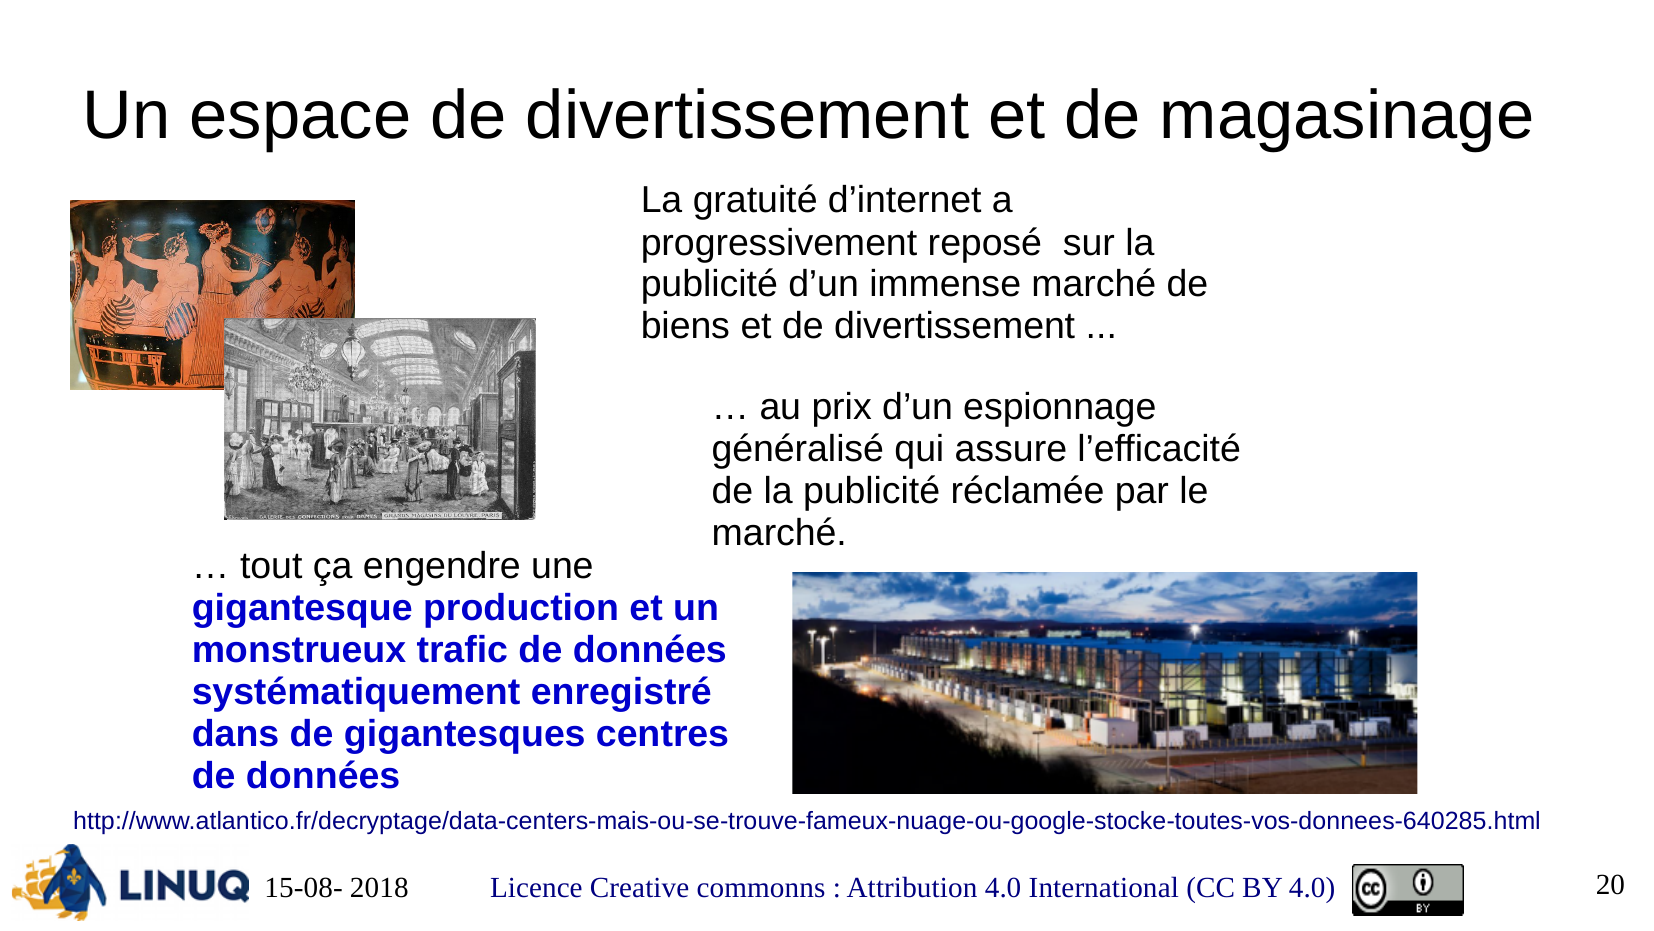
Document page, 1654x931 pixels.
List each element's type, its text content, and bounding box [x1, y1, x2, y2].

picture [70, 200, 536, 520]
picture [1352, 864, 1464, 916]
text_box … tout ça engendre une gigantesque production et un monstrueux trafic de données systématiquement enregistré dans de gigantesques centres de données [177, 537, 780, 799]
picture [792, 572, 1418, 794]
text_box http://www.atlantico.fr/decryptage/data-centers-mais-ou-se-trouve-fameux-nuage-ou-google-stocke-toutes-vos-donnees-640285.html [58, 799, 1607, 845]
picture [11, 844, 249, 921]
text_box La gratuité d’internet a progressivement reposé sur la publicité d’un immense marché de biens et de divertissement ... [625, 171, 1264, 355]
title Un espace de divertissement et de magasinage [82, 37, 1571, 193]
text_box … au prix d’un espionnage généralisé qui assure l’efficacité de la publicité réclamée par le marché. [696, 378, 1300, 562]
